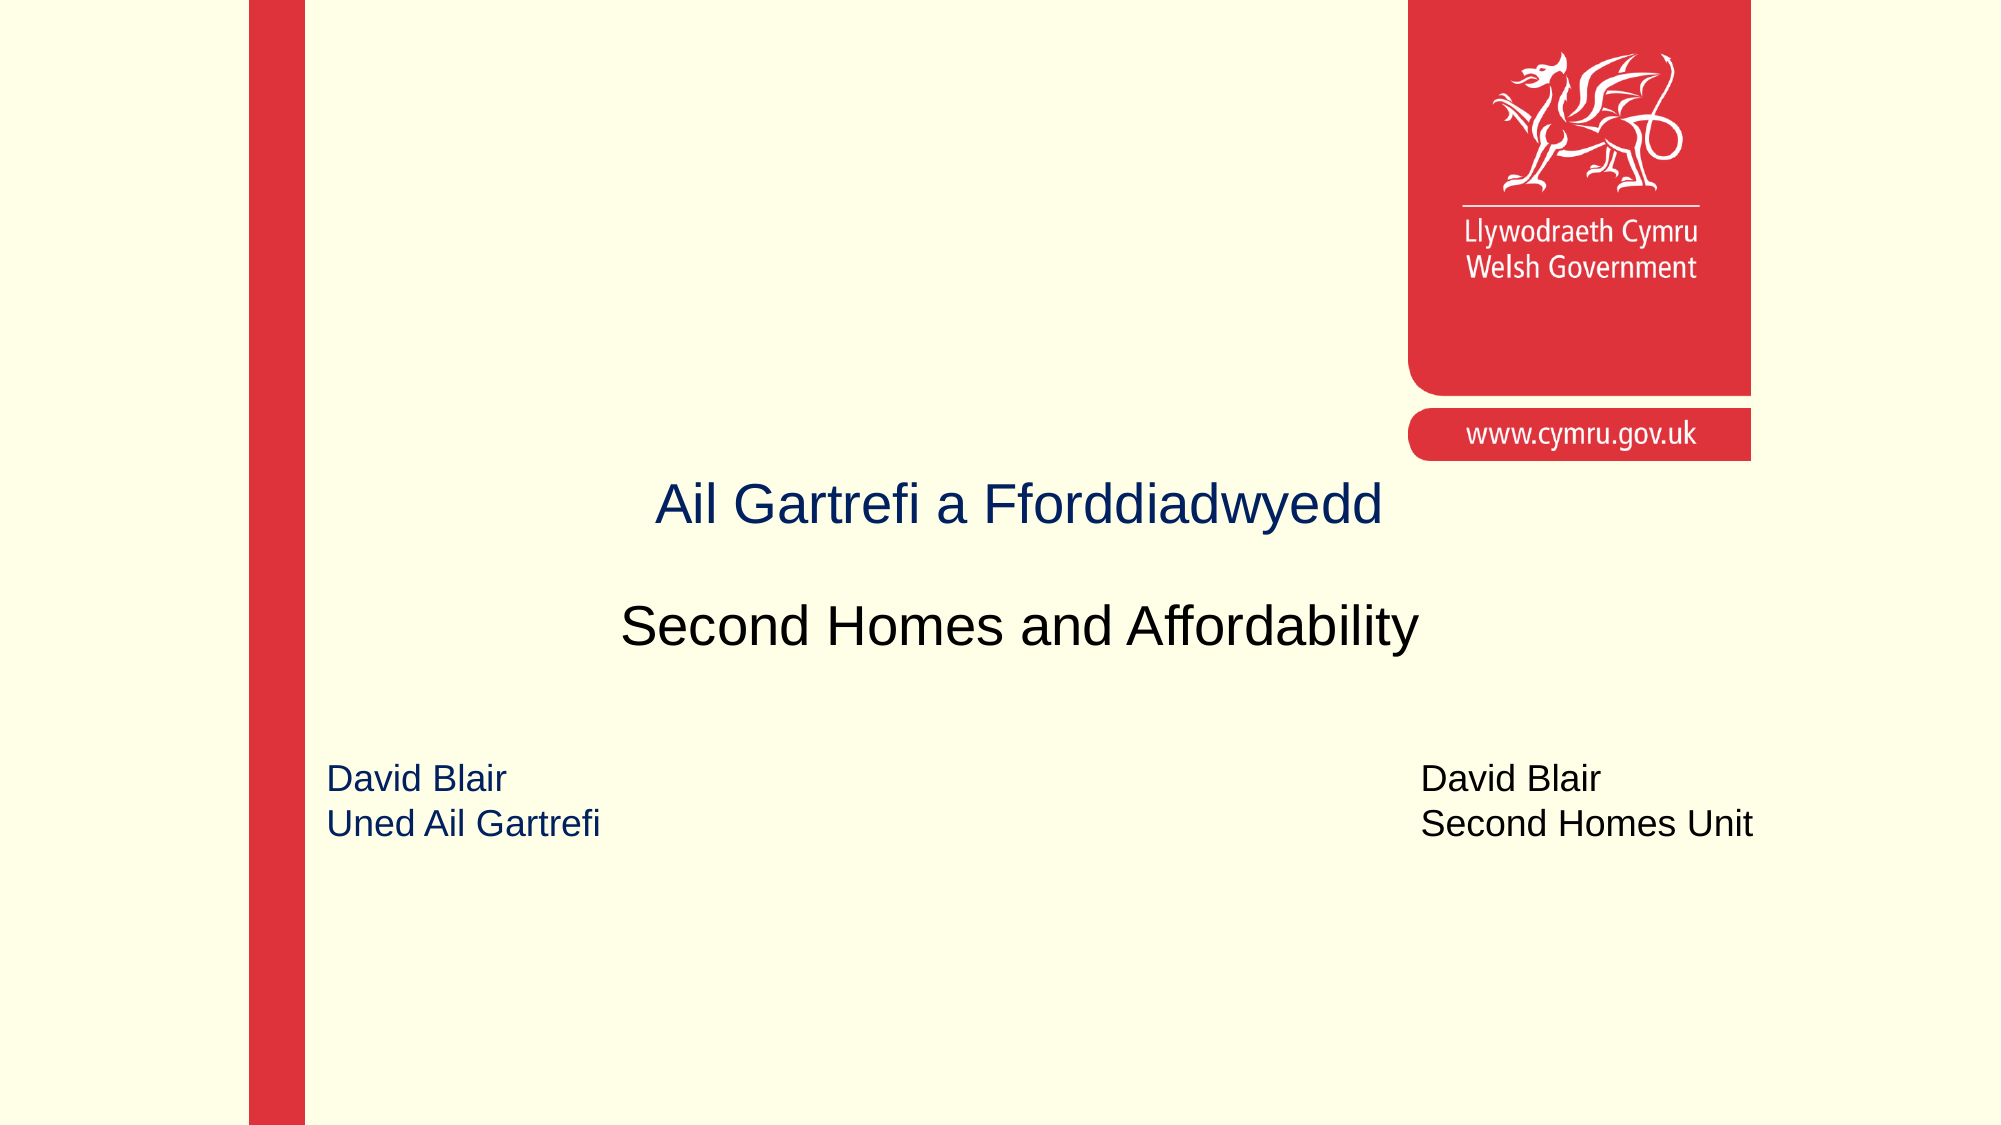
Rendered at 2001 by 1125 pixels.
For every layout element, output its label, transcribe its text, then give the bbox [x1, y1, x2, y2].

picture [1408, 0, 1751, 461]
text_box David Blair Uned Ail Gartrefi [311, 746, 855, 944]
title Ail Gartrefi a Fforddiadwyedd Second Homes and Affordability [382, 361, 1658, 665]
text_box David Blair Second Homes Unit [1405, 746, 1949, 898]
picture [249, 0, 305, 1125]
